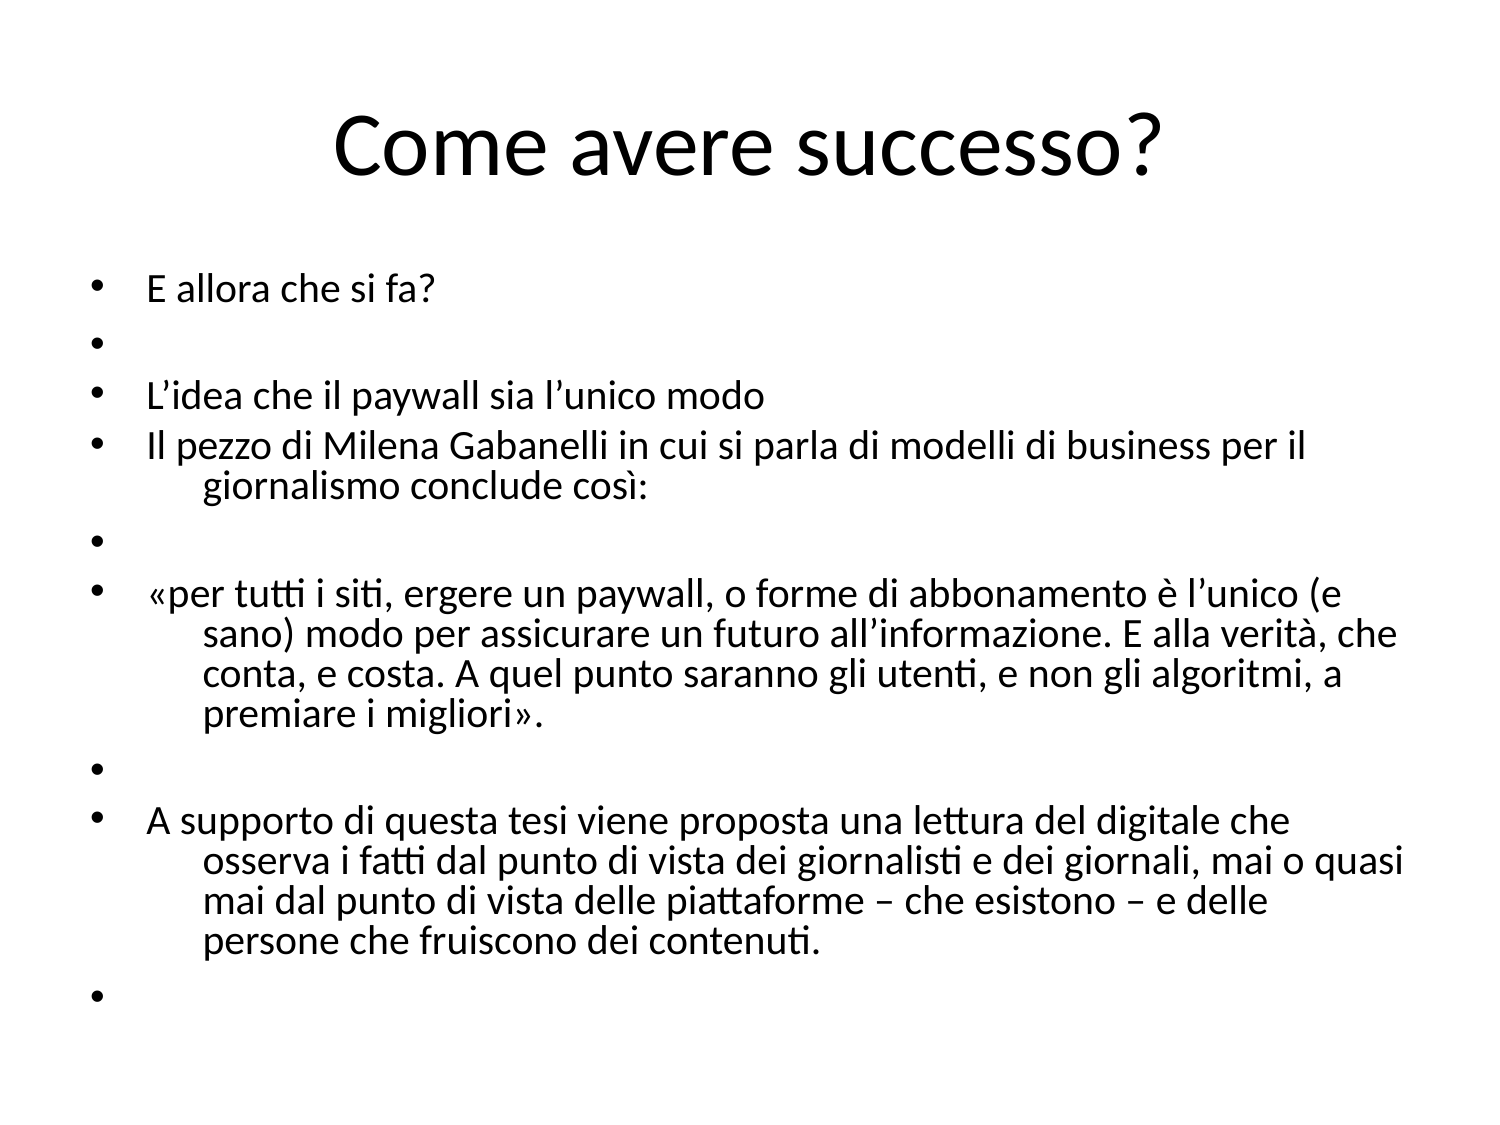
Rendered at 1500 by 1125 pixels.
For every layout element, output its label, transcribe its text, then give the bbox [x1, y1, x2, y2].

title Come avere successo? [75, 45, 1426, 233]
list E allora che si fa? L’idea che il paywall sia l’unico modo Il pezzo di Milena Gabanelli in cui si parla di modelli di business per il giornalismo conclude così: «per tutti i siti, ergere un paywall, o forme di abbonamento è l’unico (e sano) modo per assicurare un futuro all’informazione. E alla verità, che conta, e costa. A quel punto saranno gli utenti, e non gli algoritmi, a premiare i migliori». A supporto di questa tesi viene proposta una lettura del digitale che osserva i fatti dal punto di vista dei giornalisti e dei giornali, mai o quasi mai dal punto di vista delle piattaforme – che esistono – e delle persone che fruiscono dei contenuti. [75, 262, 1426, 1005]
